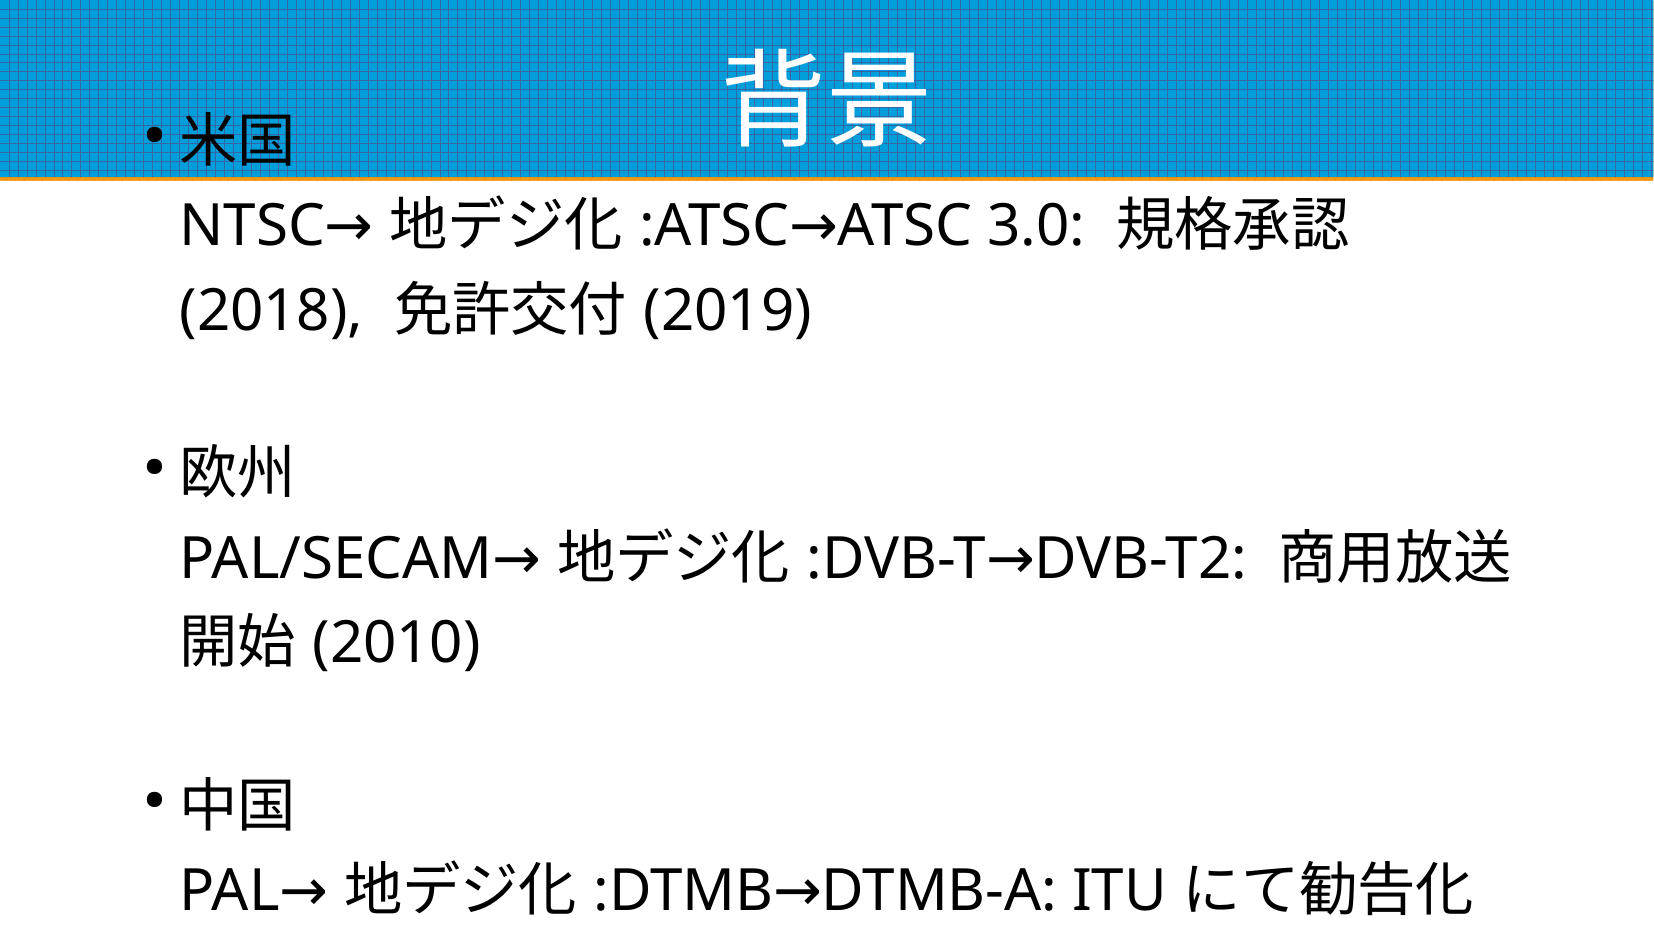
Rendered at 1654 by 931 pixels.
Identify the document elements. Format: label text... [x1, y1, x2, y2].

title 背景 [82, 14, 1571, 171]
text_box 米国 NTSC→地デジ化:ATSC→ATSC 3.0: 規格承認(2018), 免許交付(2019) 欧州 PAL/SECAM→地デジ化:DVB-T→DVB-T2: 商用放送開始(2010) 中国 PAL→地デジ化:DTMB→DTMB-A: ITUにて勧告化(2019) [138, 223, 1526, 878]
